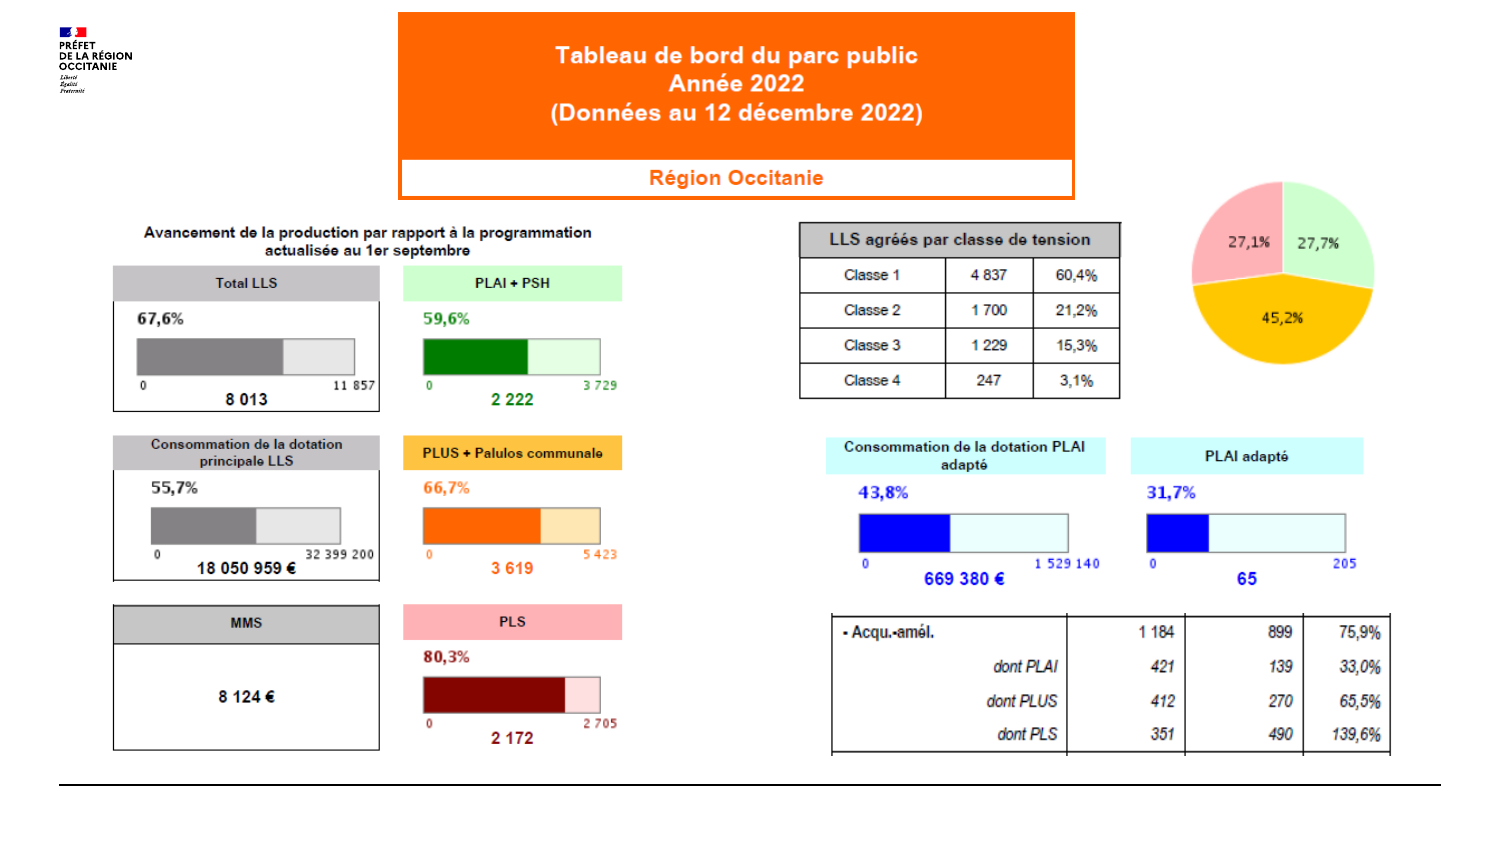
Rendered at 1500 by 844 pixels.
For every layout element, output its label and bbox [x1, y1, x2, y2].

picture [389, 6, 1087, 201]
picture [94, 212, 630, 763]
picture [798, 210, 1134, 410]
picture [826, 428, 1380, 603]
picture [826, 613, 1406, 756]
picture [1178, 177, 1394, 372]
